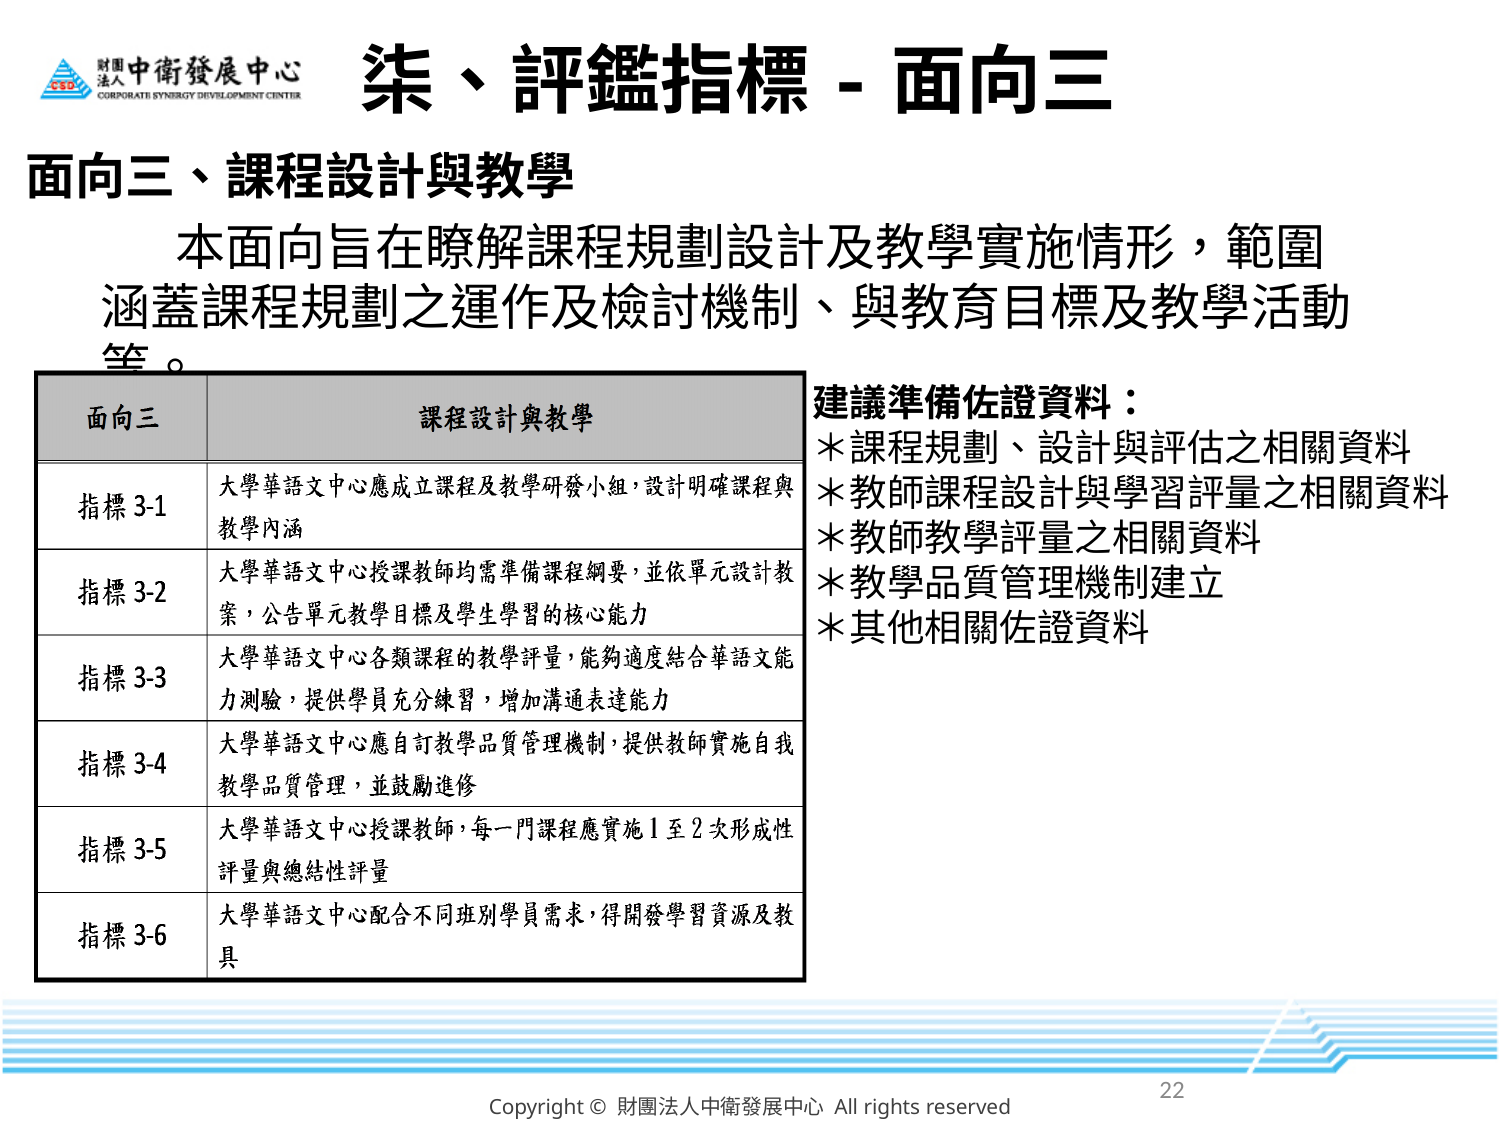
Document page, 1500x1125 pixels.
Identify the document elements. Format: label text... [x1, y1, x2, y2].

text_box 面向三、課程設計與教學 [11, 137, 591, 212]
picture [24, 361, 810, 983]
title 柒、評鑑指標-面向三 [29, 18, 1447, 138]
text_box 建議準備佐證資料： ＊課程規劃、設計與評估之相關資料 ＊教師課程設計與學習評量之相關資料 ＊教師教學評量之相關資料 ＊教學品質管理機制建立 ＊其他相關佐證資料 [810, 371, 1500, 705]
text_box 本面向旨在瞭解課程規劃設計及教學實施情形，範圍涵蓋課程規劃之運作及檢討機制、與教育目標及教學活動等。 [29, 208, 1380, 371]
text_box 22 [1144, 1058, 1495, 1119]
